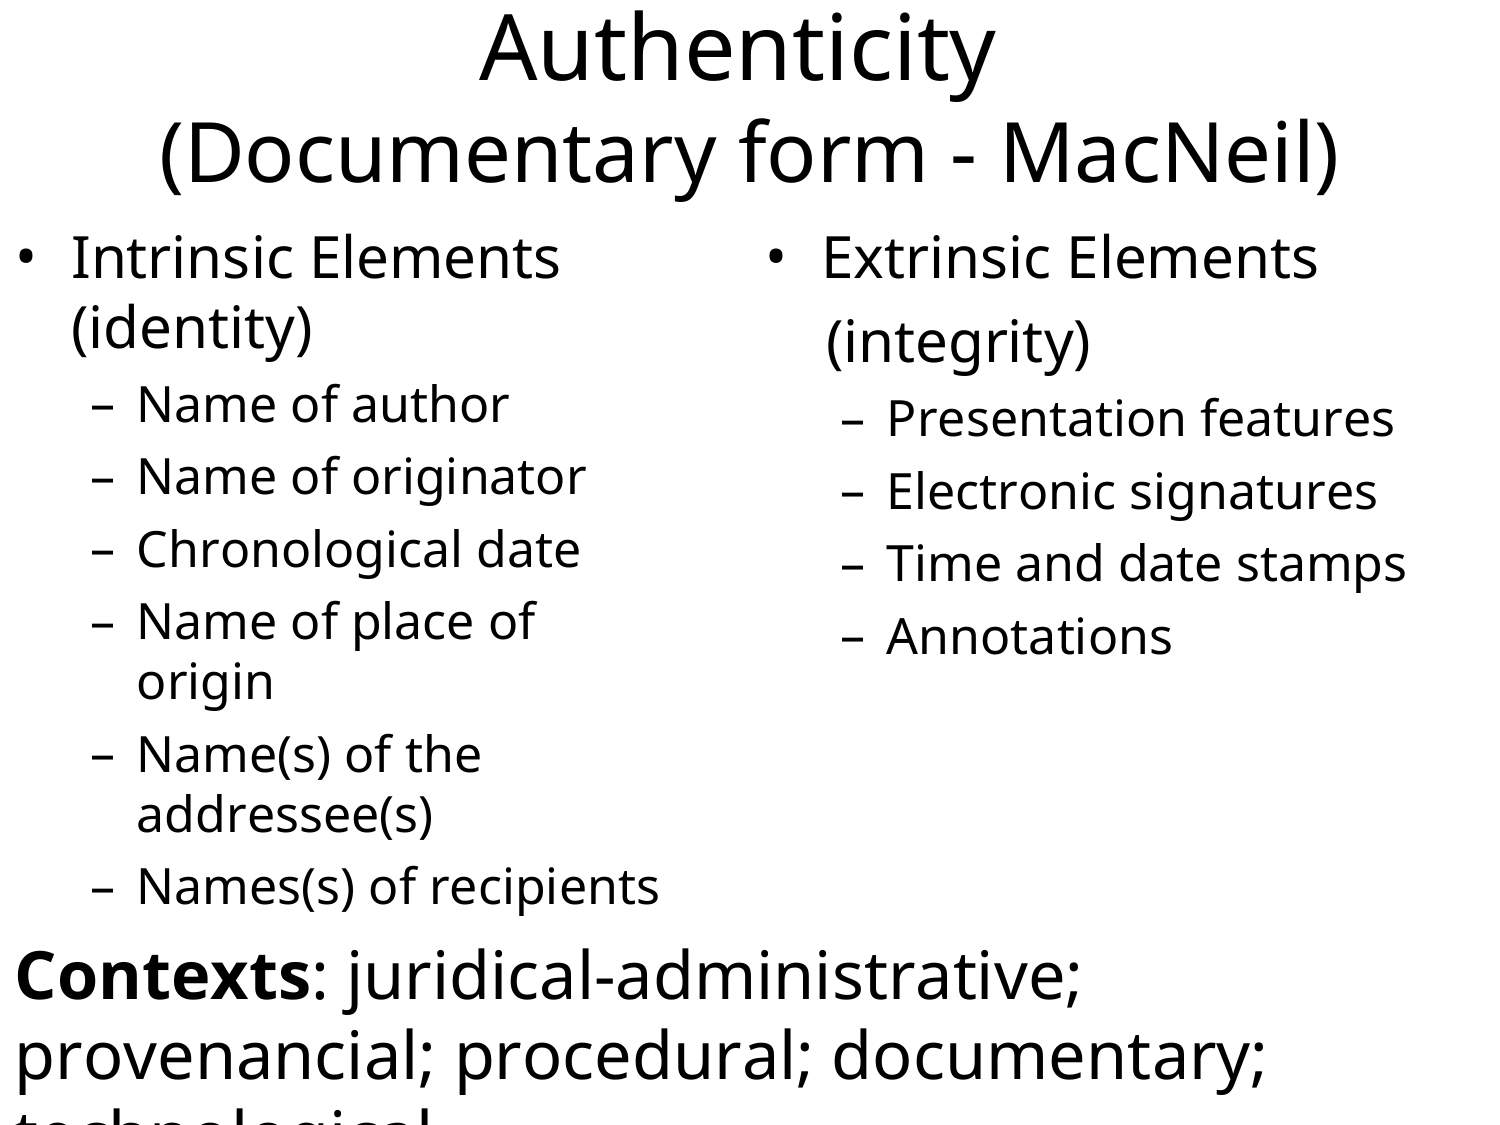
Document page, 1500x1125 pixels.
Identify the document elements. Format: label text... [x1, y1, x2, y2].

list Intrinsic Elements (identity) Name of author Name of originator Chronological date Name of place of origin Name(s) of the addressee(s) Names(s) of recipients [0, 212, 700, 888]
title Authenticity (Documentary form - MacNeil) [112, 0, 1388, 207]
list Extrinsic Elements (integrity) Presentation features Electronic signatures Time and date stamps Annotations [750, 212, 1438, 888]
text_box Contexts: juridical-administrative; provenancial; procedural; documentary; technological [0, 924, 1500, 1125]
